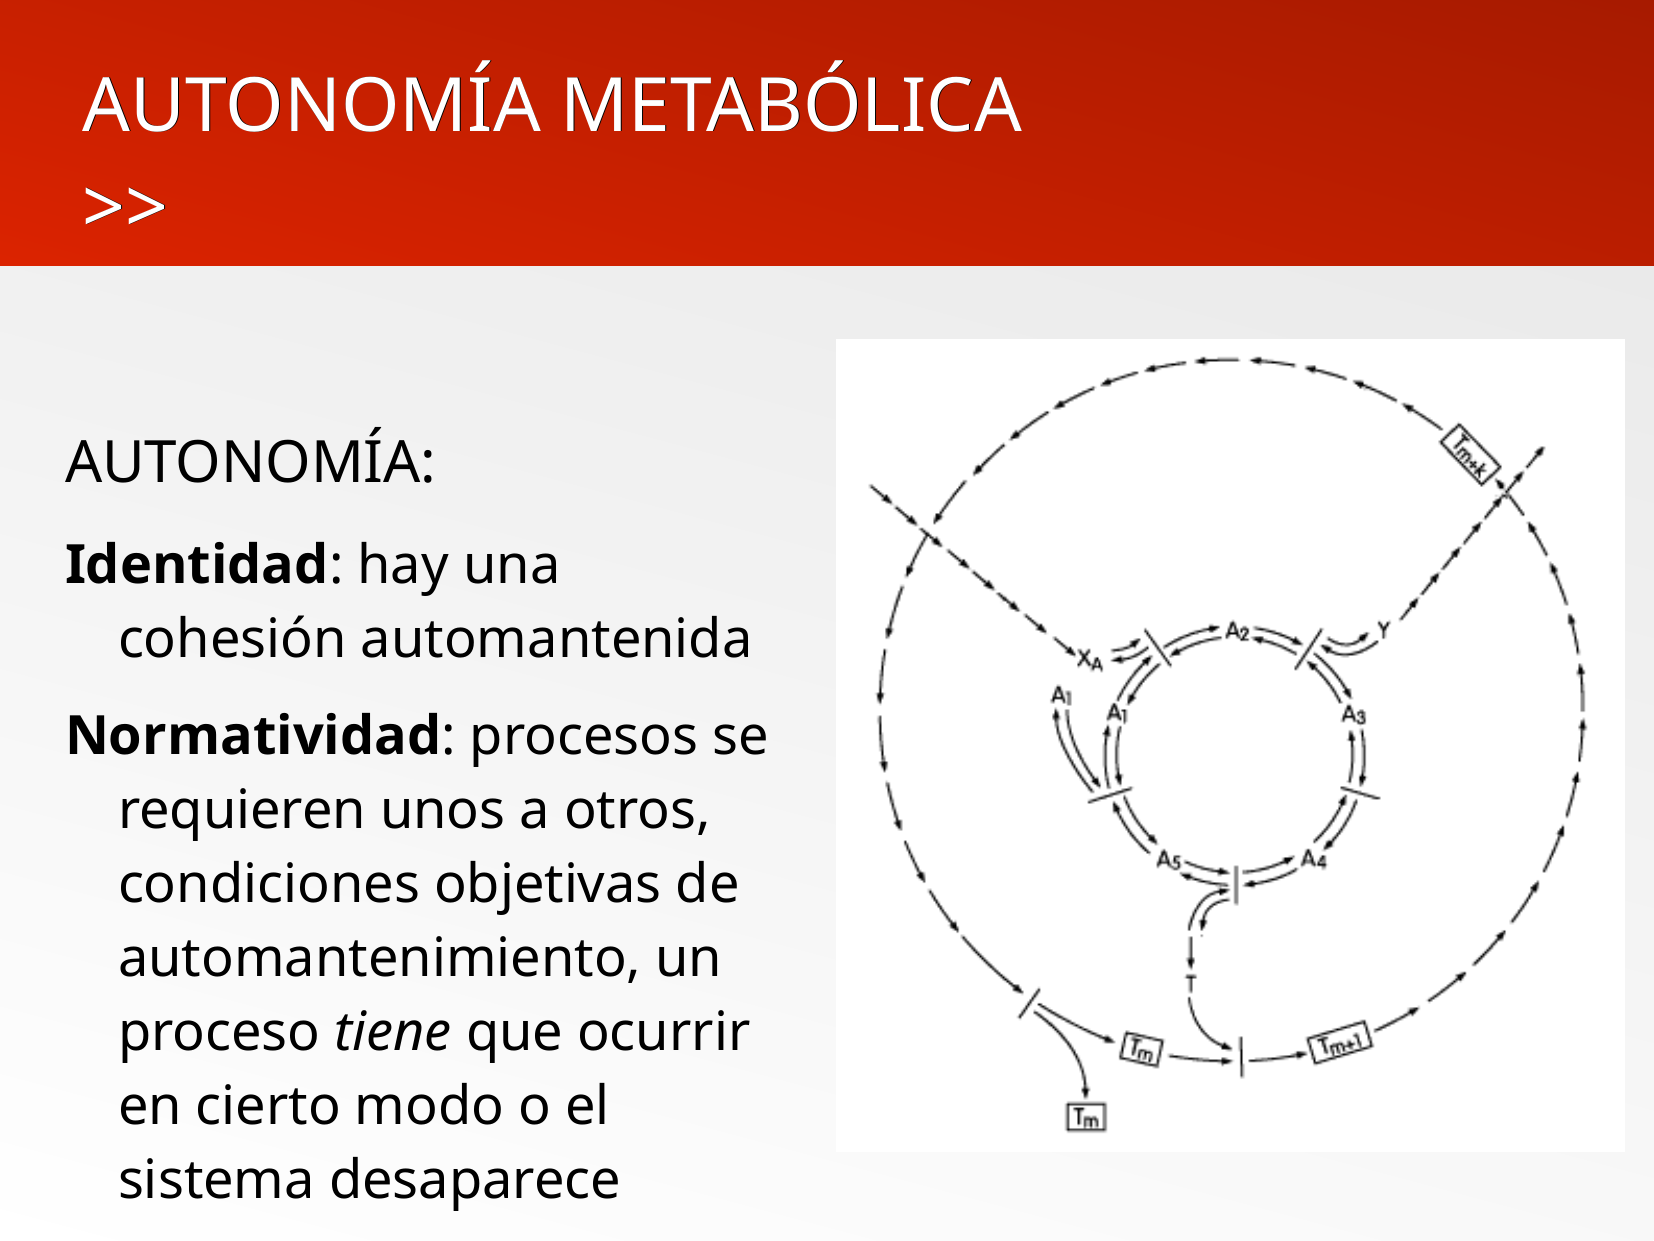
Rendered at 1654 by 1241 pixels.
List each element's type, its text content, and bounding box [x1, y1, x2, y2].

list AUTONOMÍA: Identidad: hay una cohesión automantenida Normatividad: procesos se requieren unos a otros, condiciones objetivas de automantenimiento, un proceso tiene que ocurrir en cierto modo o el sistema desaparece [47, 420, 774, 1239]
picture [836, 339, 1625, 1152]
text_box [0, 0, 1654, 266]
title AUTONOMÍA METABÓLICA >> [82, 49, 1571, 257]
